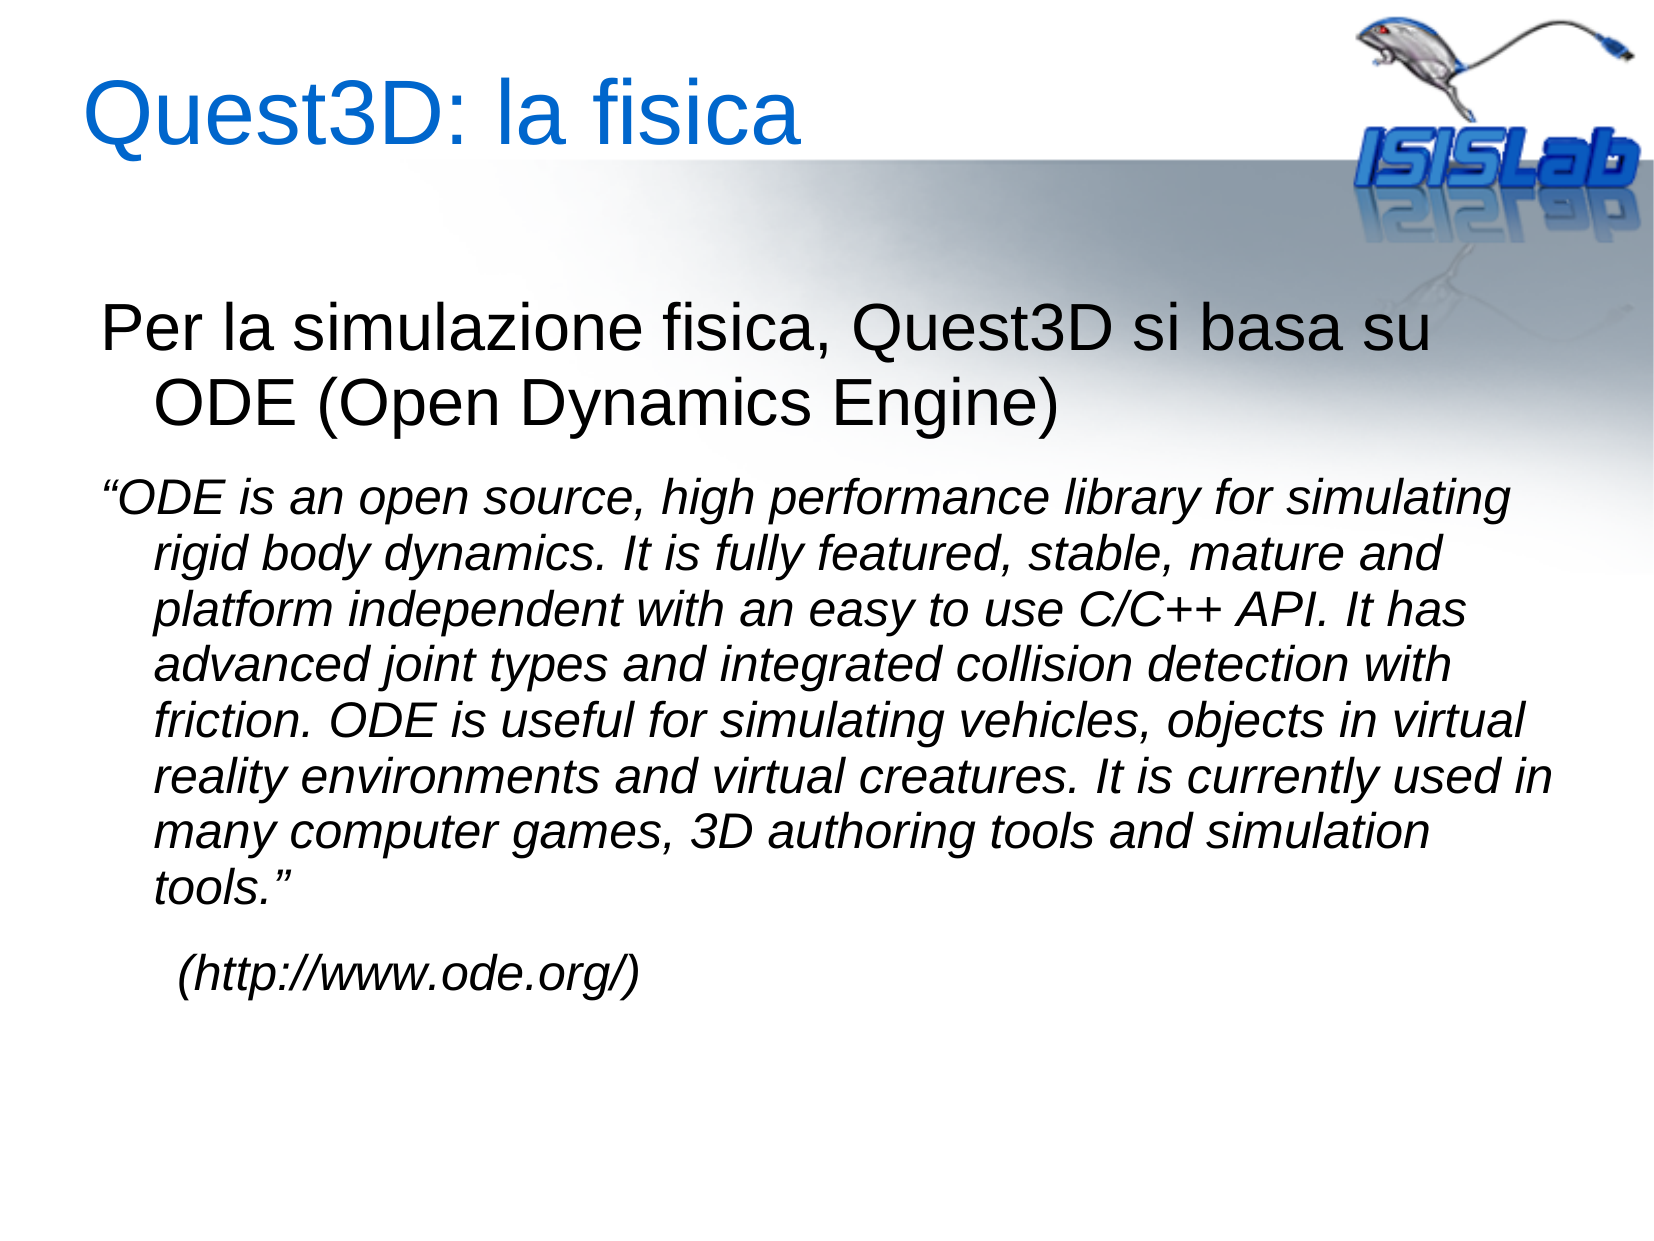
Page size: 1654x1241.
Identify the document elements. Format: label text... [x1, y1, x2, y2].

list Per la simulazione fisica, Quest3D si basa su ODE (Open Dynamics Engine) “ODE is an open source, high performance library for simulating rigid body dynamics. It is fully featured, stable, mature and platform independent with an easy to use C/C++ API. It has advanced joint types and integrated collision detection with friction. ODE is useful for simulating vehicles, objects in virtual reality environments and virtual creatures. It is currently used in many computer games, 3D authoring tools and simulation tools.” (http://www.ode.org/) [82, 290, 1571, 1094]
picture [0, 0, 1654, 1241]
title Quest3D: la fisica [82, 49, 1571, 178]
